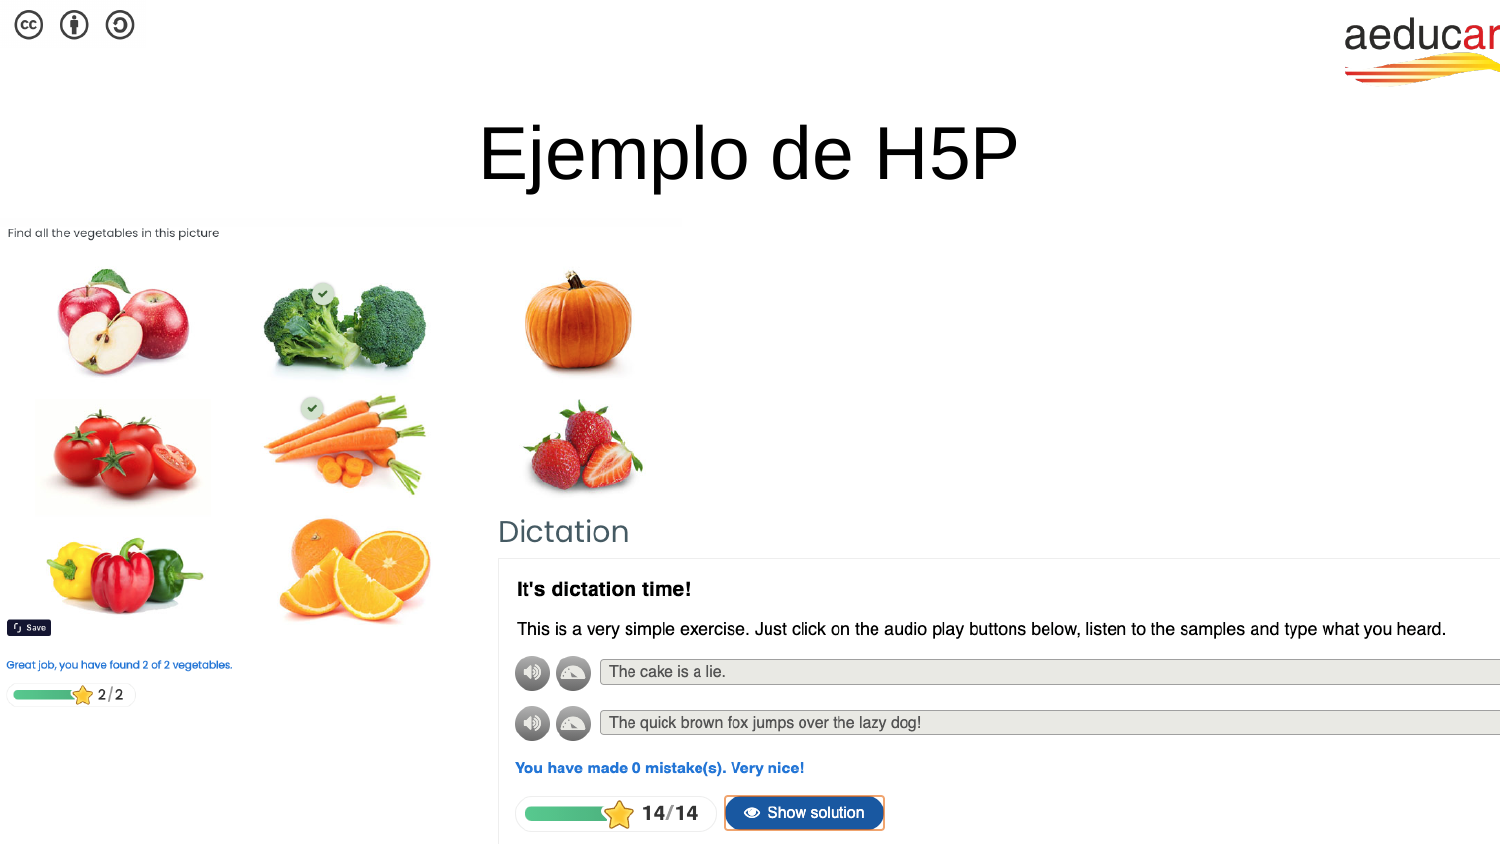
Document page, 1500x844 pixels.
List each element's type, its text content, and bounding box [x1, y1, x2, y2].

picture [0, 218, 1500, 844]
picture [0, 0, 146, 48]
title Ejemplo de H5P [51, 80, 1449, 219]
picture [1344, 0, 1500, 104]
